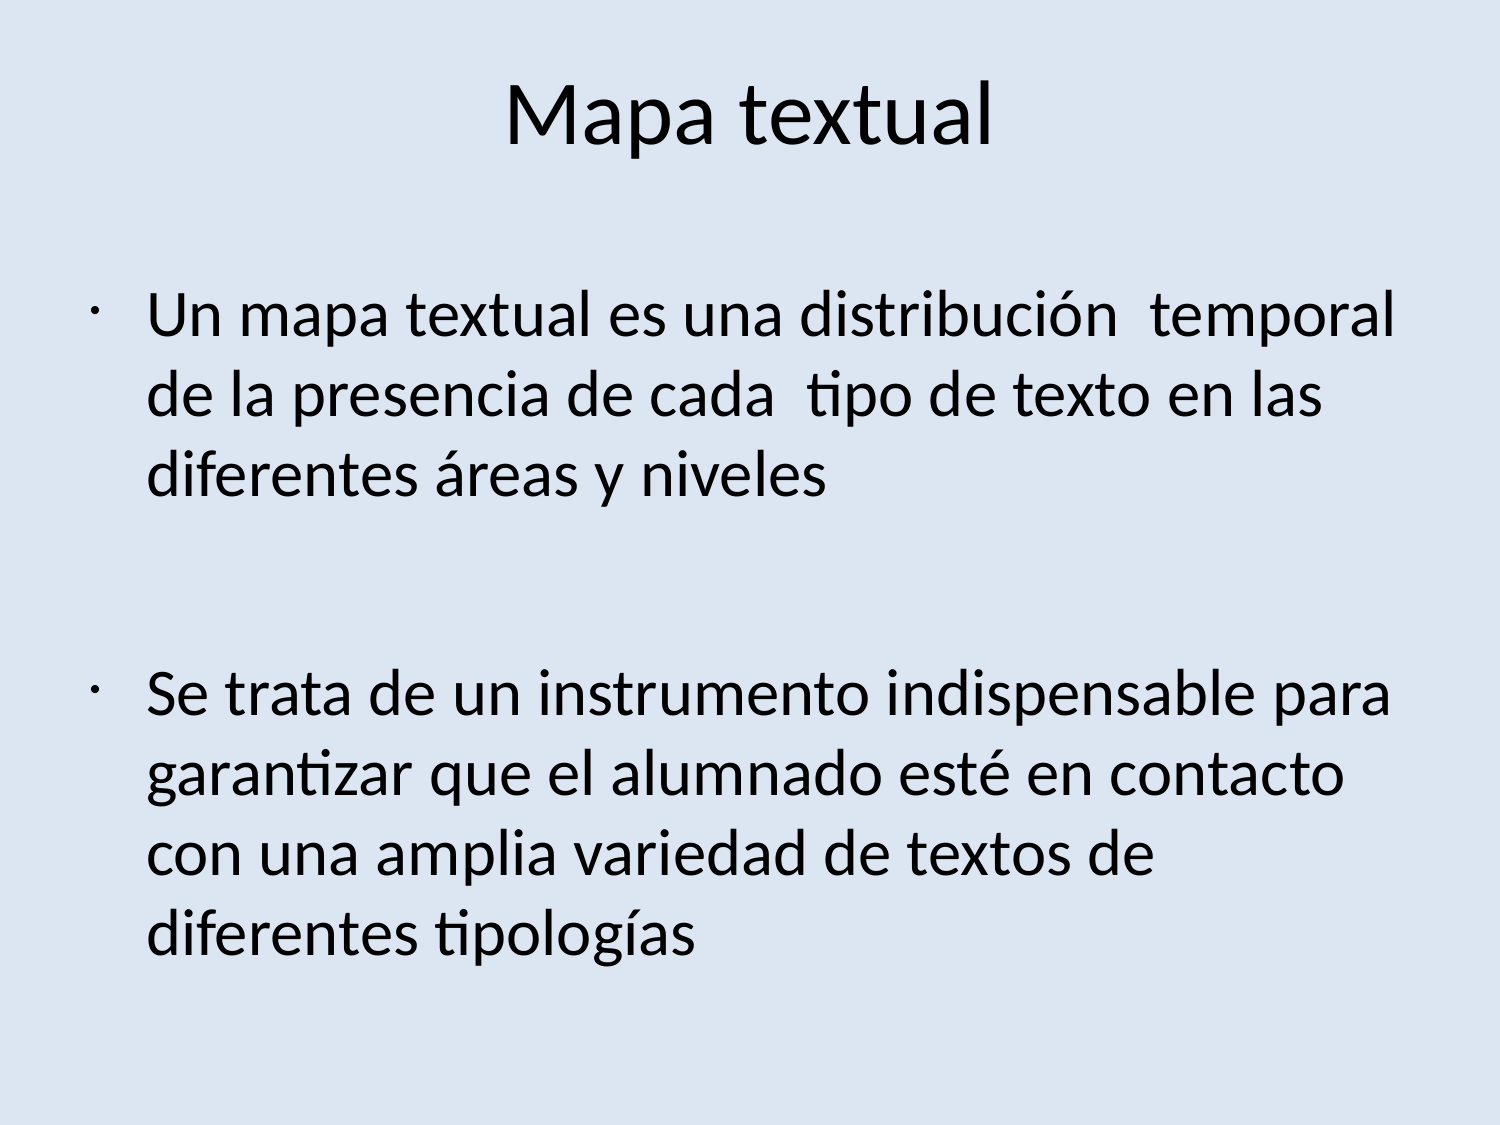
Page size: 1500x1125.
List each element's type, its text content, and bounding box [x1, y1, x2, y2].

title Mapa textual [75, 45, 1425, 233]
list Un mapa textual es una distribución temporal de la presencia de cada tipo de texto en las diferentes áreas y niveles Se trata de un instrumento indispensable para garantizar que el alumnado esté en contacto con una amplia variedad de textos de diferentes tipologías [75, 262, 1425, 1005]
